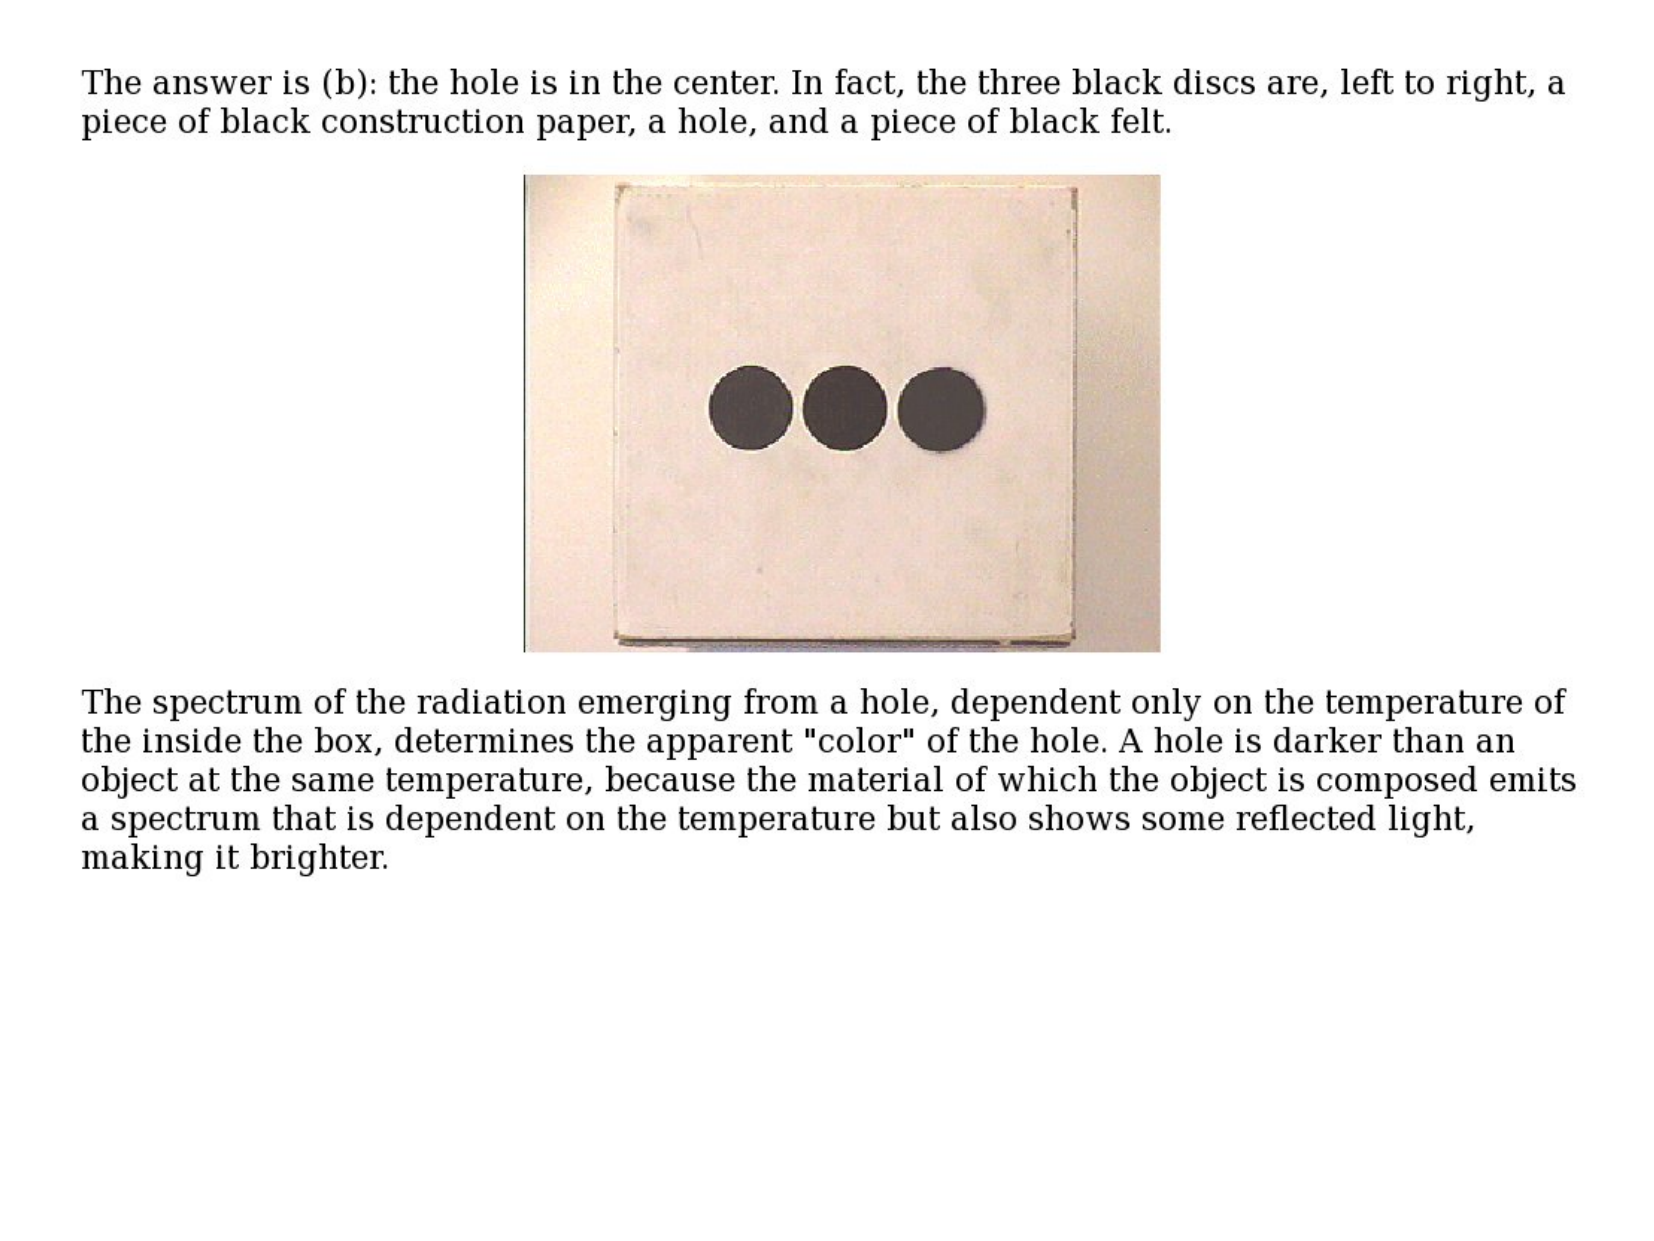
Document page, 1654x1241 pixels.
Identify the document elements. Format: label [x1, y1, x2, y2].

picture [69, 57, 1607, 887]
